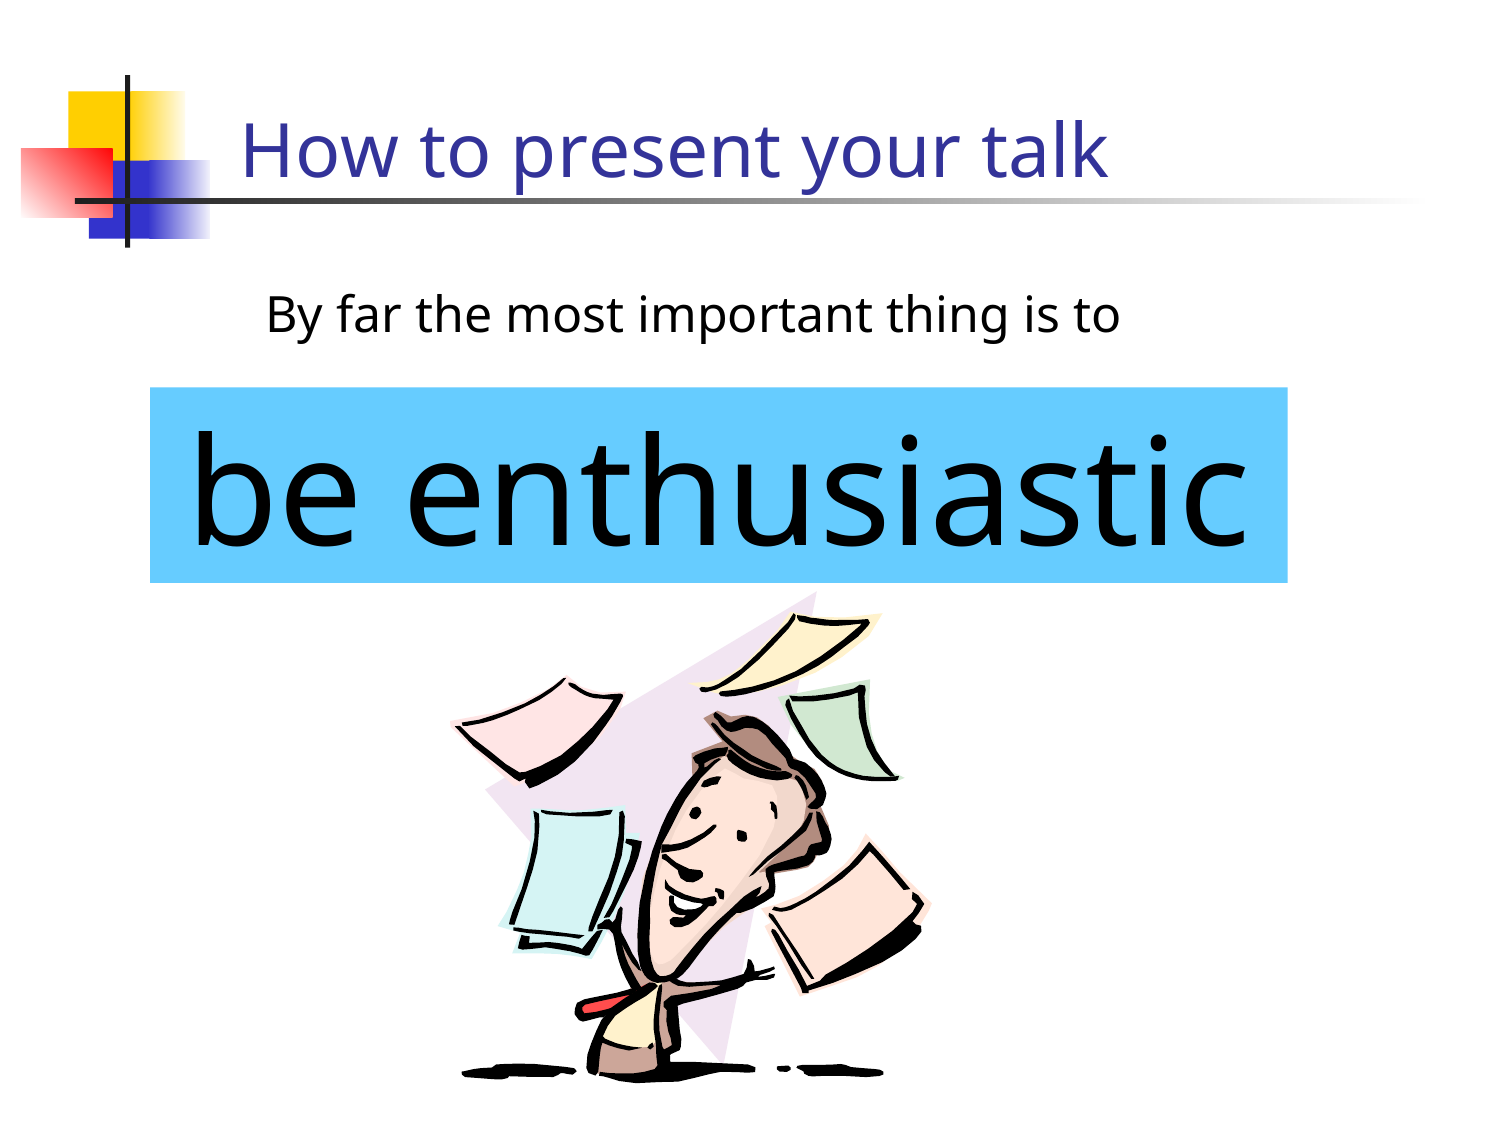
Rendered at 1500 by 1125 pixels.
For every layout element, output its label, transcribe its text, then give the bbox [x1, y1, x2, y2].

text_box By far the most important thing is to [124, 274, 1263, 351]
title How to present your talk [224, 12, 1500, 200]
picture [450, 587, 937, 1088]
text_box be enthusiastic [150, 387, 1288, 583]
